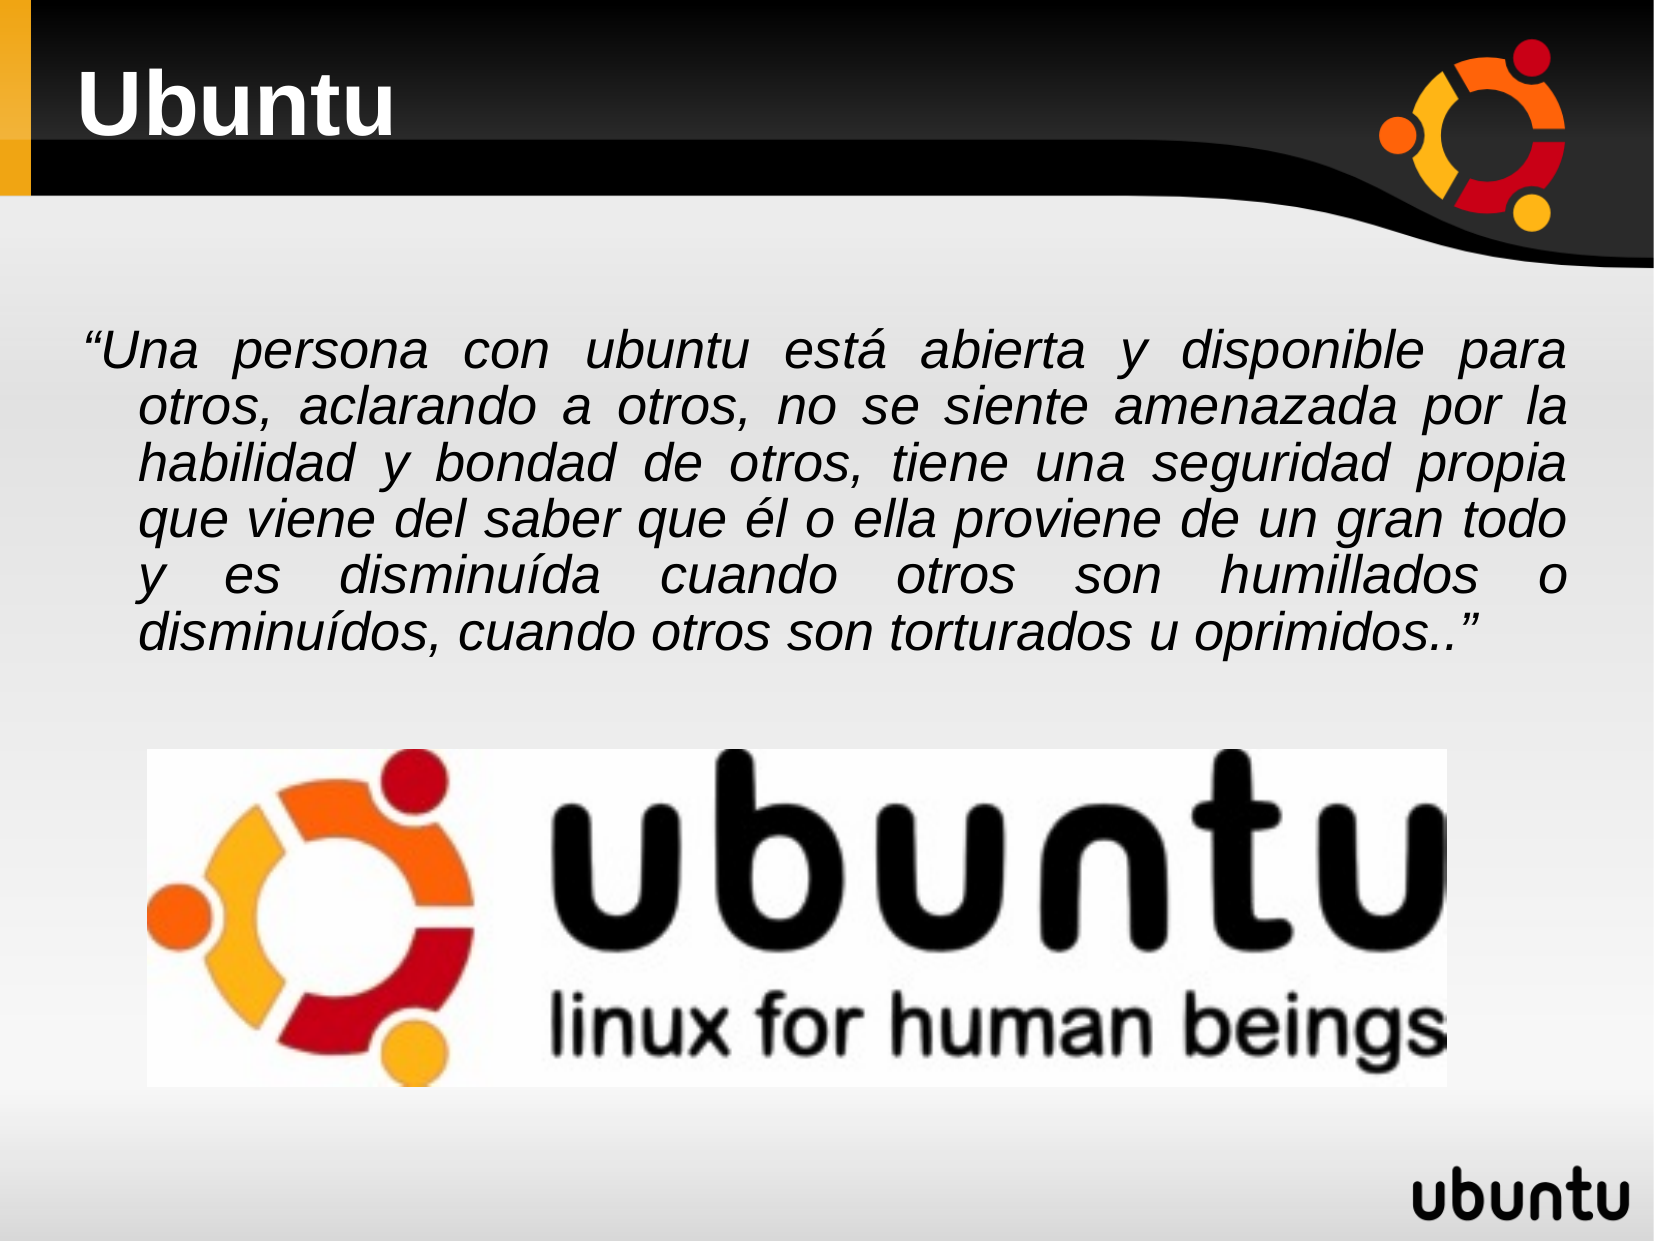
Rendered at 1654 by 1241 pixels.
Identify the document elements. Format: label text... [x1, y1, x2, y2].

title Ubuntu [76, 0, 1565, 208]
picture [0, 0, 1654, 1241]
list “Una persona con ubuntu está abierta y disponible para otros, aclarando a otros, no se siente amenazada por la habilidad y bondad de otros, tiene una seguridad propia que viene del saber que él o ella proviene de un gran todo y es disminuída cuando otros son humillados o disminuídos, cuando otros son torturados u oprimidos..” [82, 319, 1571, 764]
